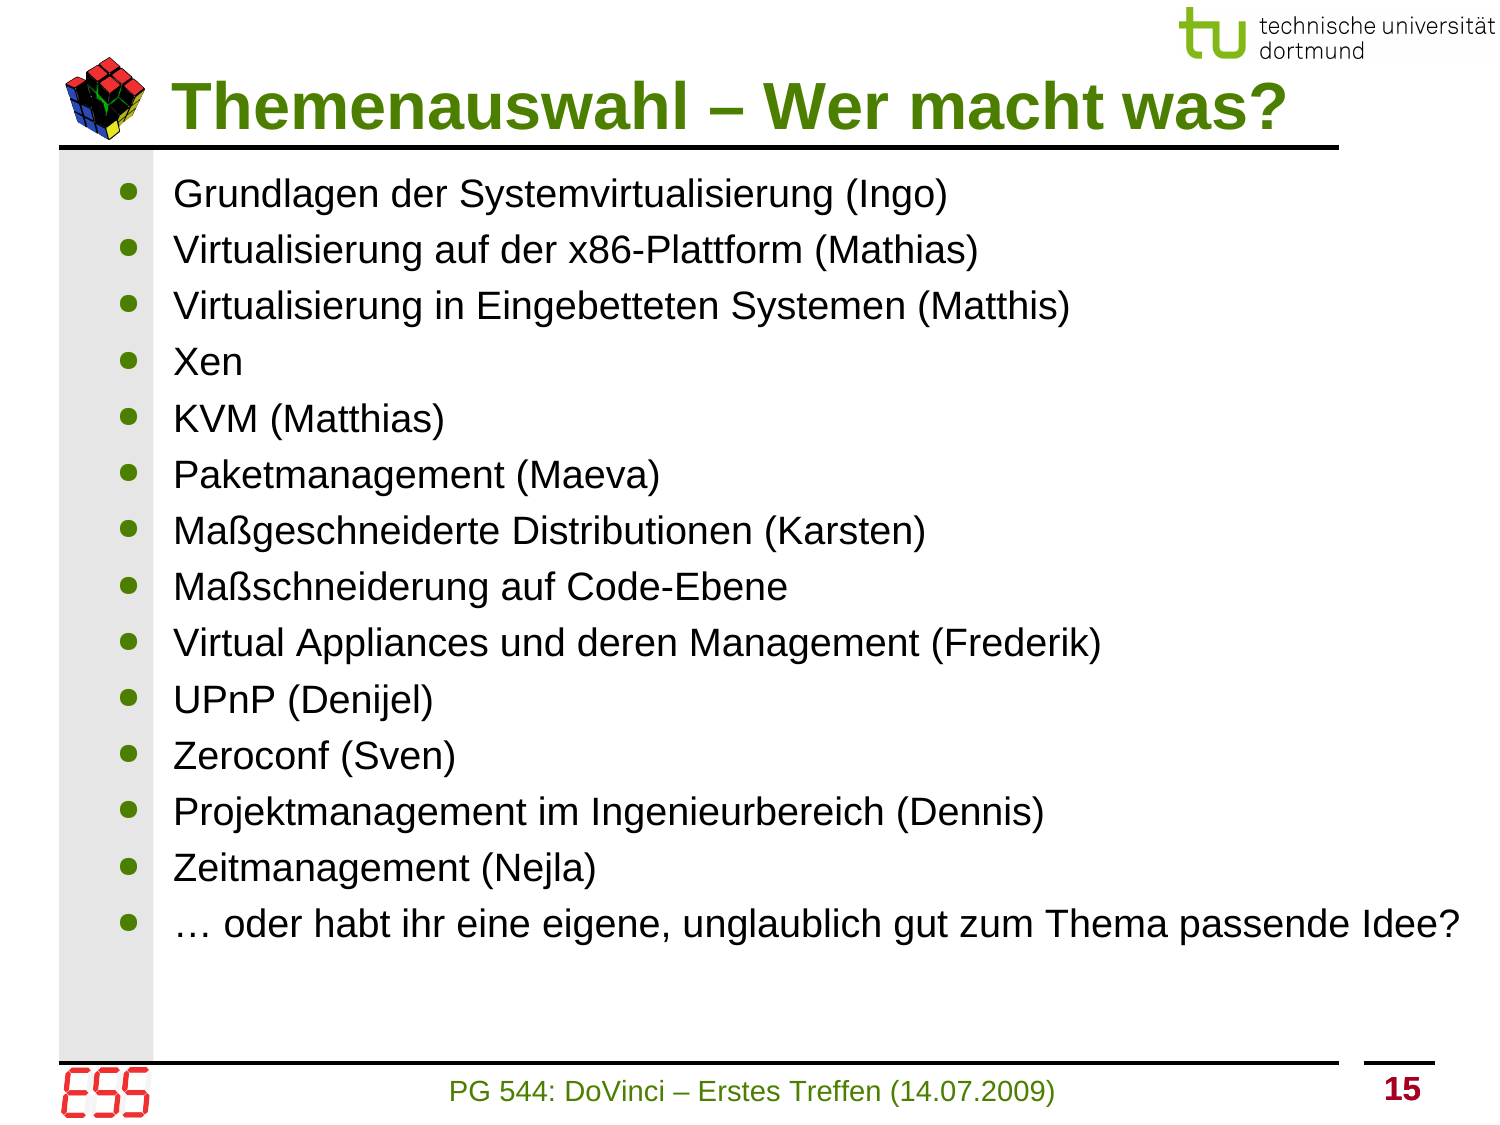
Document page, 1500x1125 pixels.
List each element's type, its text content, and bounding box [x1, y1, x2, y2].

list Grundlagen der Systemvirtualisierung (Ingo) Virtualisierung auf der x86-Plattform (Mathias) Virtualisierung in Eingebetteten Systemen (Matthis) Xen KVM (Matthias) Paketmanagement (Maeva) Maßgeschneiderte Distributionen (Karsten) Maßschneiderung auf Code-Ebene Virtual Appliances und deren Management (Frederik) UPnP (Denijel) Zeroconf (Sven) Projektmanagement im Ingenieurbereich (Dennis) Zeitmanagement (Nejla) … oder habt ihr eine eigene, unglaublich gut zum Thema passende Idee? [116, 171, 1474, 947]
picture [61, 1067, 152, 1118]
picture [1179, 7, 1495, 59]
picture [65, 57, 145, 140]
title Themenauswahl – Wer macht was? [171, 49, 1410, 159]
